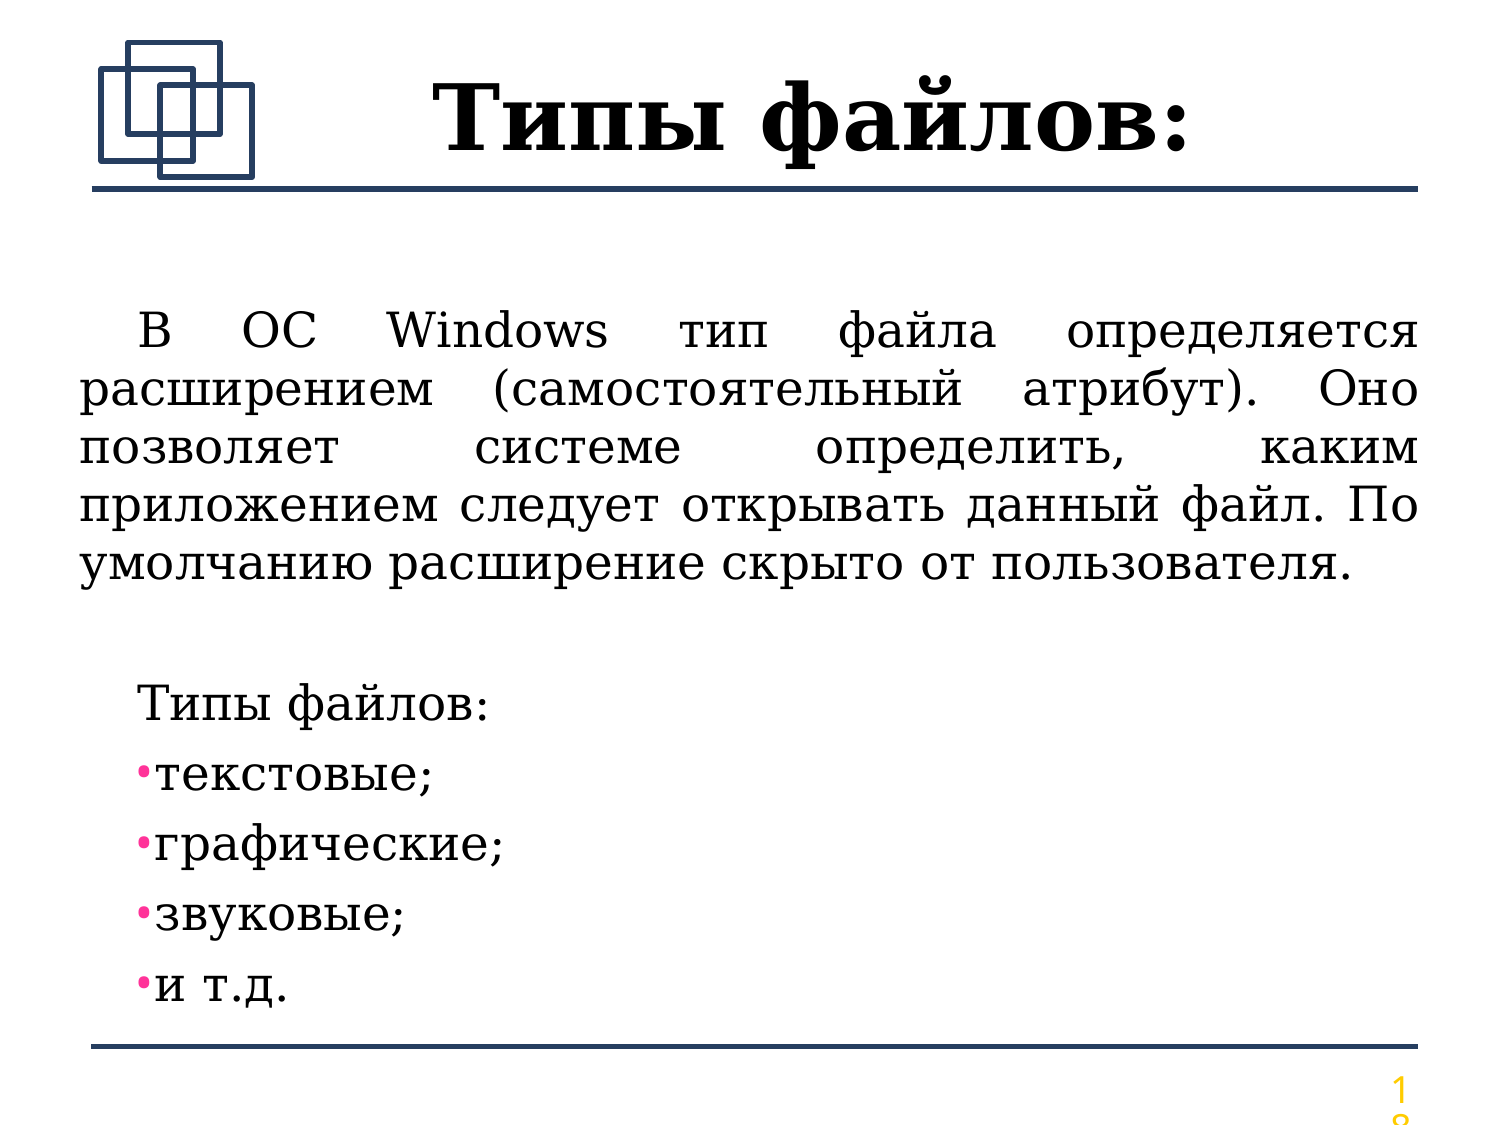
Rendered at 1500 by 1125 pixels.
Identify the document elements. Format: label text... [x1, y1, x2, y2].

list В ОС Windows тип файла определяется расширением (самостоятельный атрибут). Оно позволяет системе определить, каким приложением следует открывать данный файл. По умолчанию расширение скрыто от пользователя. Типы файлов: текстовые; графические; звуковые; и т.д. [64, 290, 1436, 1059]
title Типы файлов: [159, 24, 1435, 203]
